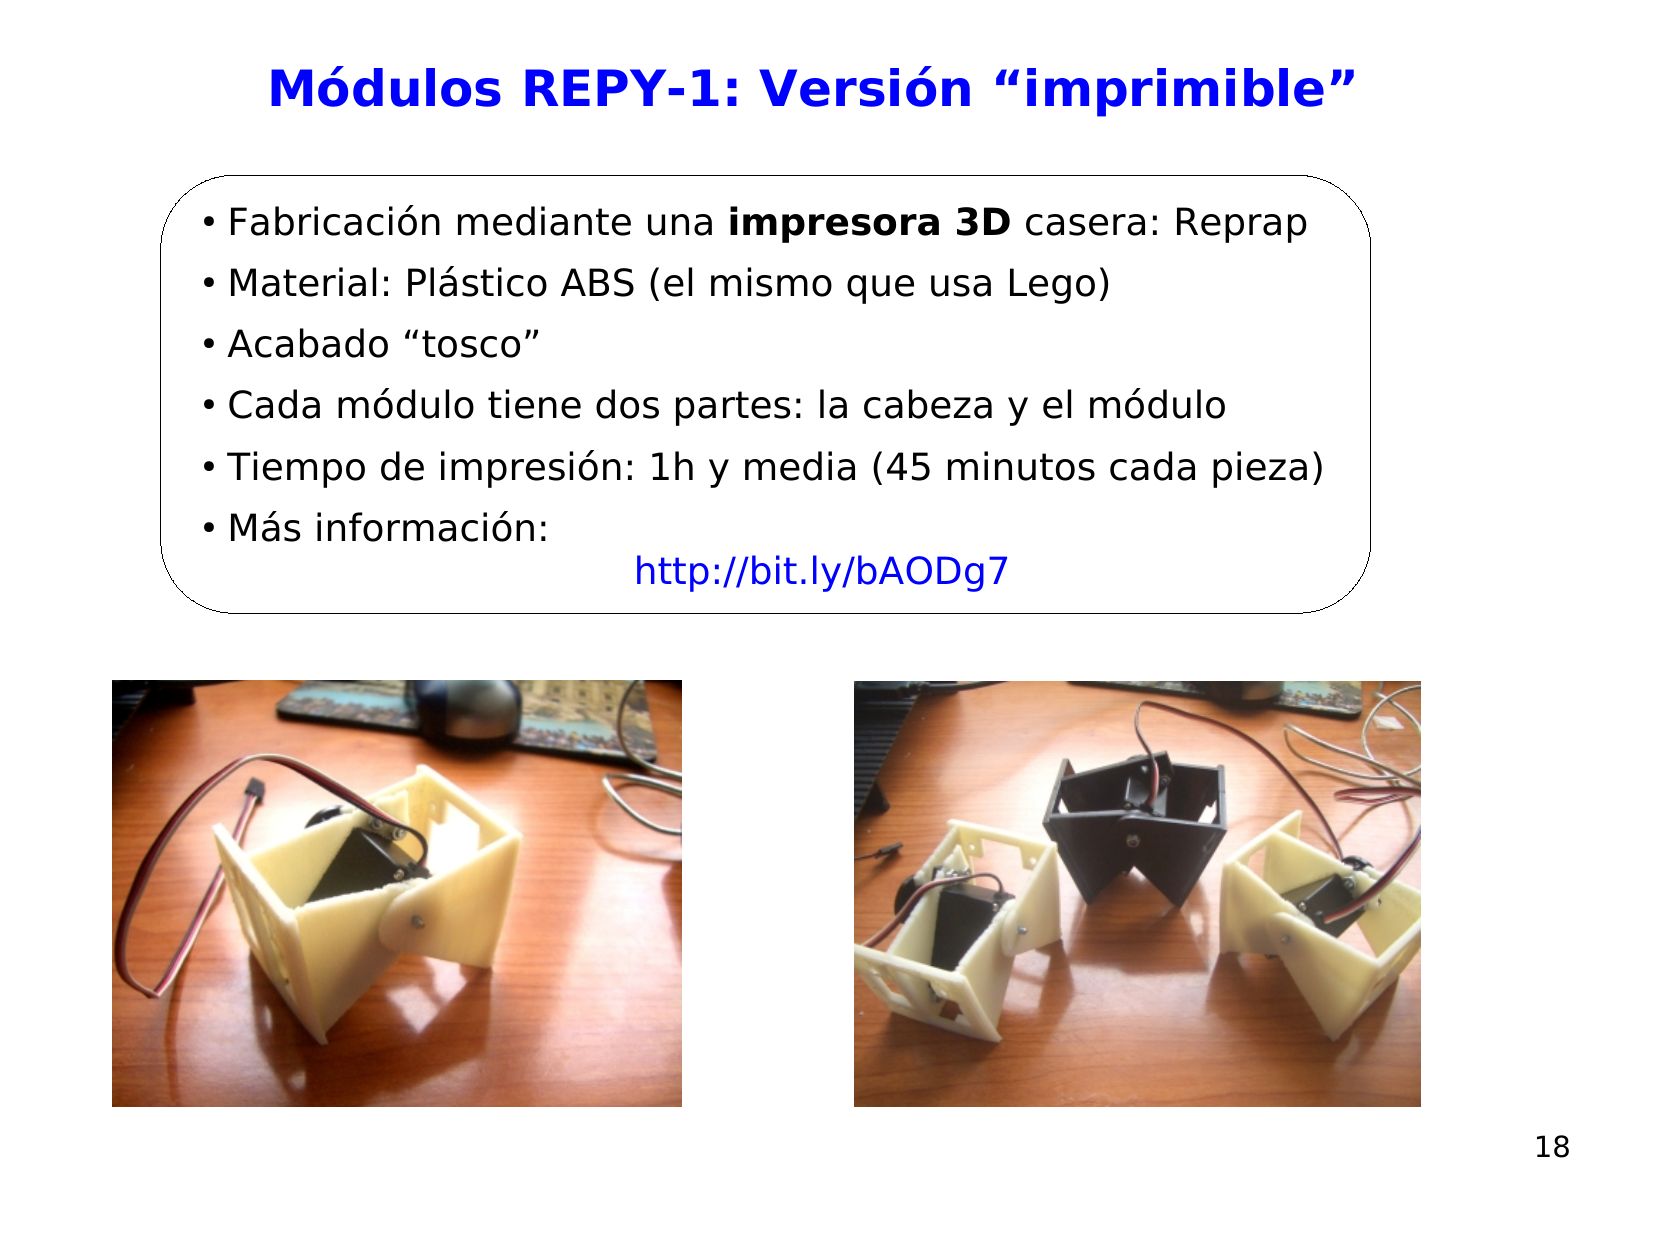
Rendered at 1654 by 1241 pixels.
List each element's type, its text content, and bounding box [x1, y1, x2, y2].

picture [112, 680, 682, 1107]
text_box Módulos REPY-1: Versión “imprimible” [252, 52, 1393, 126]
text_box http://bit.ly/bAODg7 [619, 542, 1026, 602]
picture [854, 681, 1421, 1107]
text_box Fabricación mediante una impresora 3D casera: Reprap Material: Plástico ABS (el mismo que usa Lego) Acabado “tosco” Cada módulo tiene dos partes: la cabeza y el módulo Tiempo de impresión: 1h y media (45 minutos cada pieza) Más información: [187, 193, 1579, 558]
